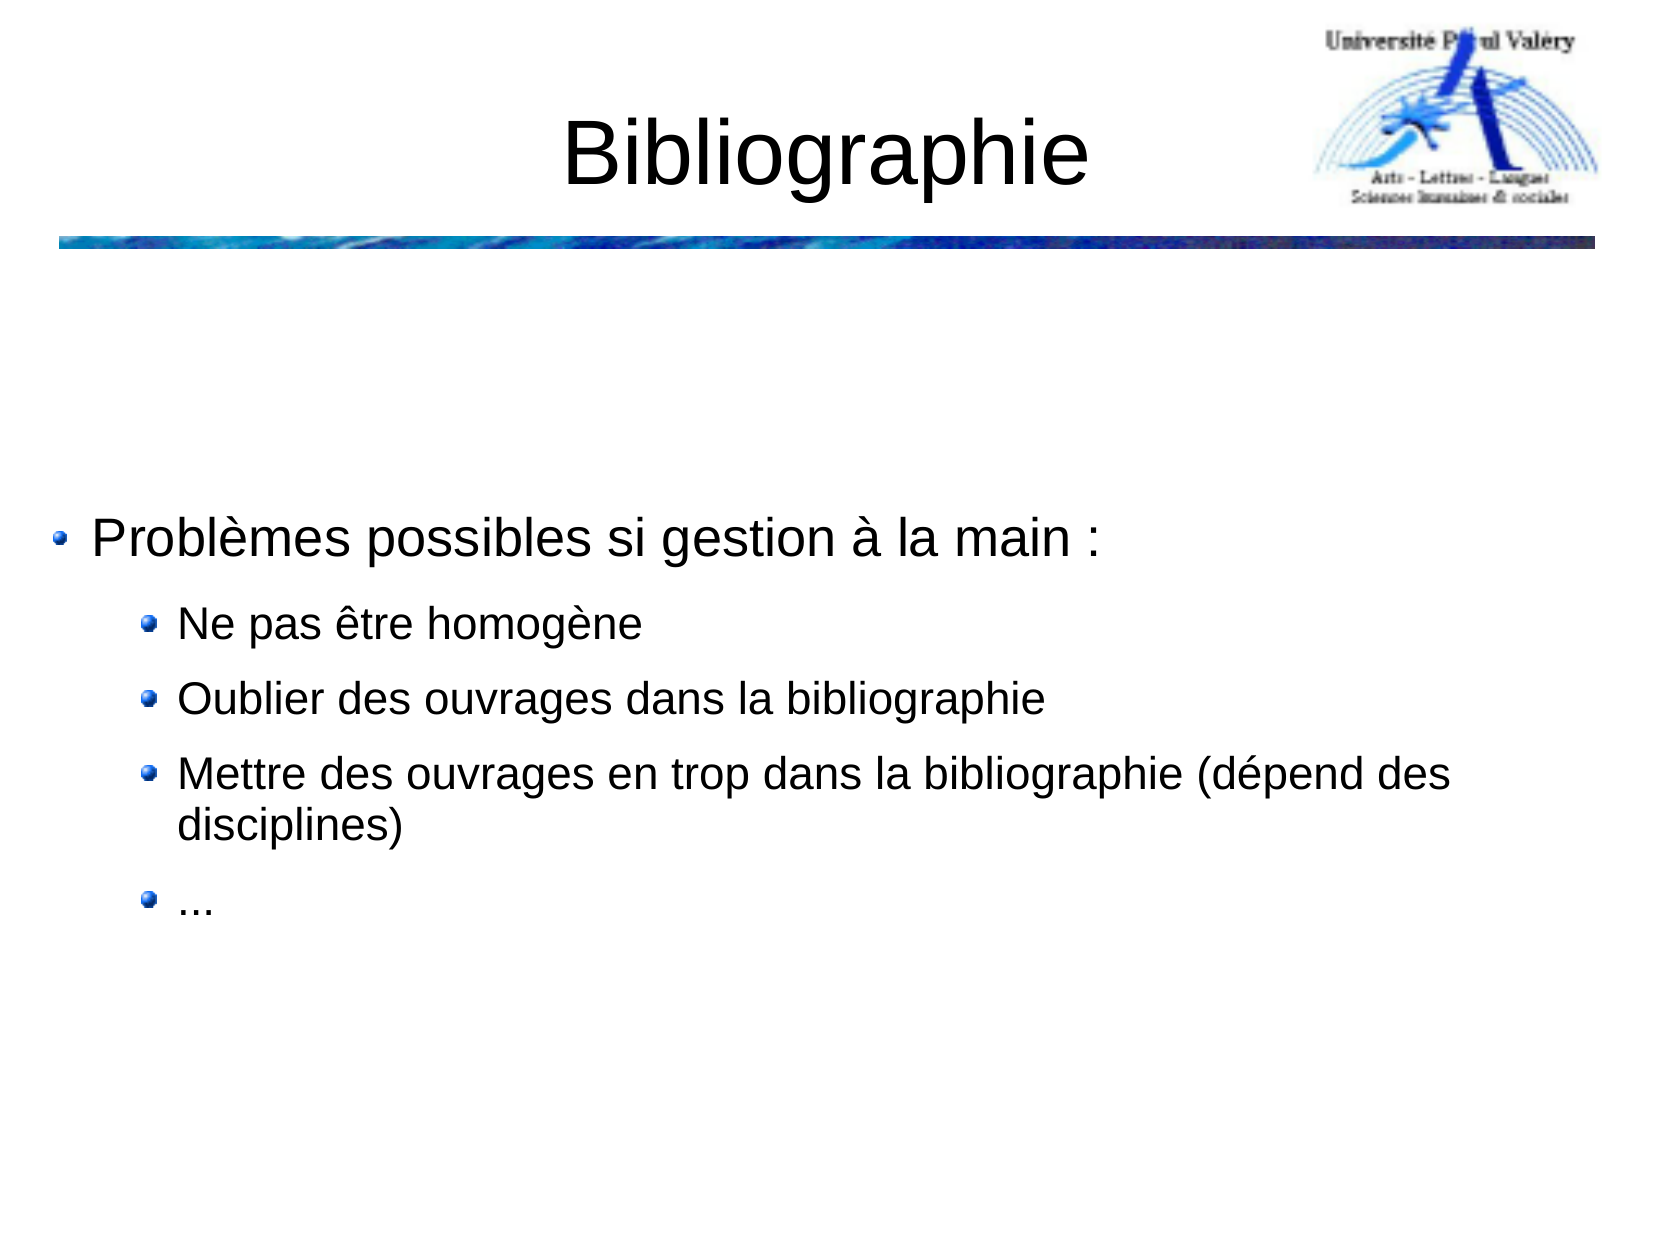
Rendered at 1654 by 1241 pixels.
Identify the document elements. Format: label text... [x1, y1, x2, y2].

picture [59, 236, 81, 244]
title Bibliographie [82, 49, 1571, 257]
picture [1262, 0, 1654, 253]
list Problèmes possibles si gestion à la main : Ne pas être homogène Oublier des ouvrages dans la bibliographie Mettre des ouvrages en trop dans la bibliographie (dépend des disciplines) ... [53, 507, 1625, 926]
